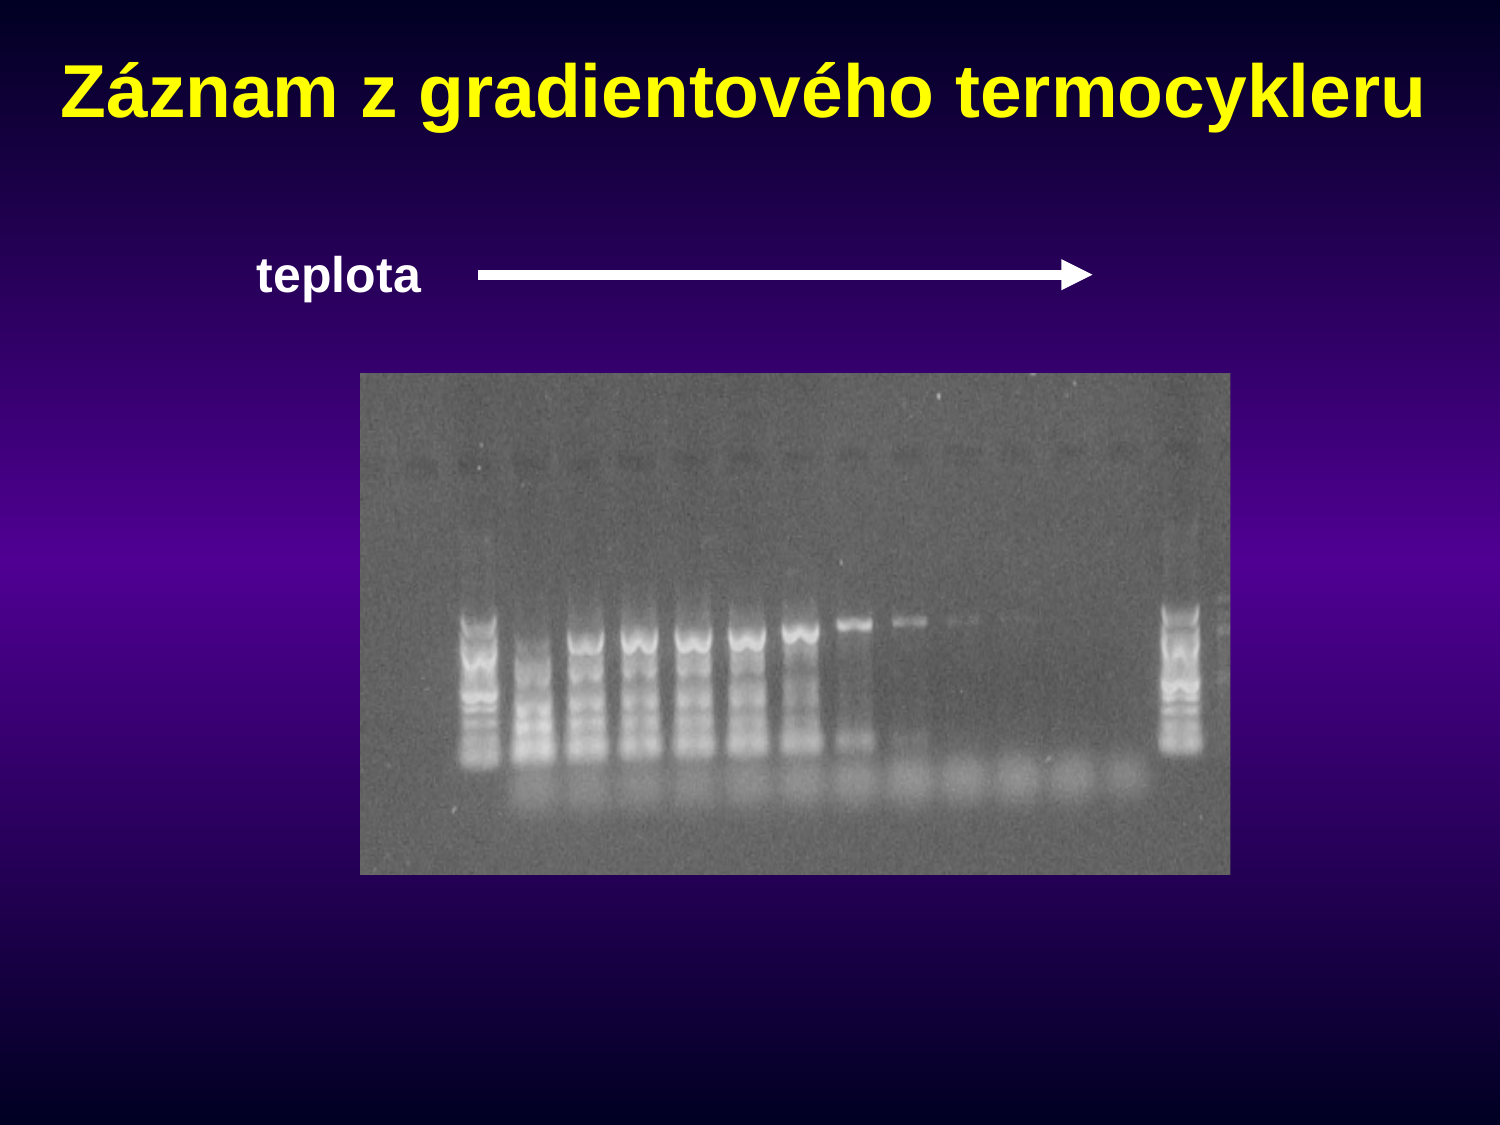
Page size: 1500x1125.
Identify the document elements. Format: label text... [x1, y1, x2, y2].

text_box teplota [242, 239, 444, 311]
title Záznam z gradientového termocykleru [29, 35, 1459, 149]
picture [360, 373, 1231, 875]
